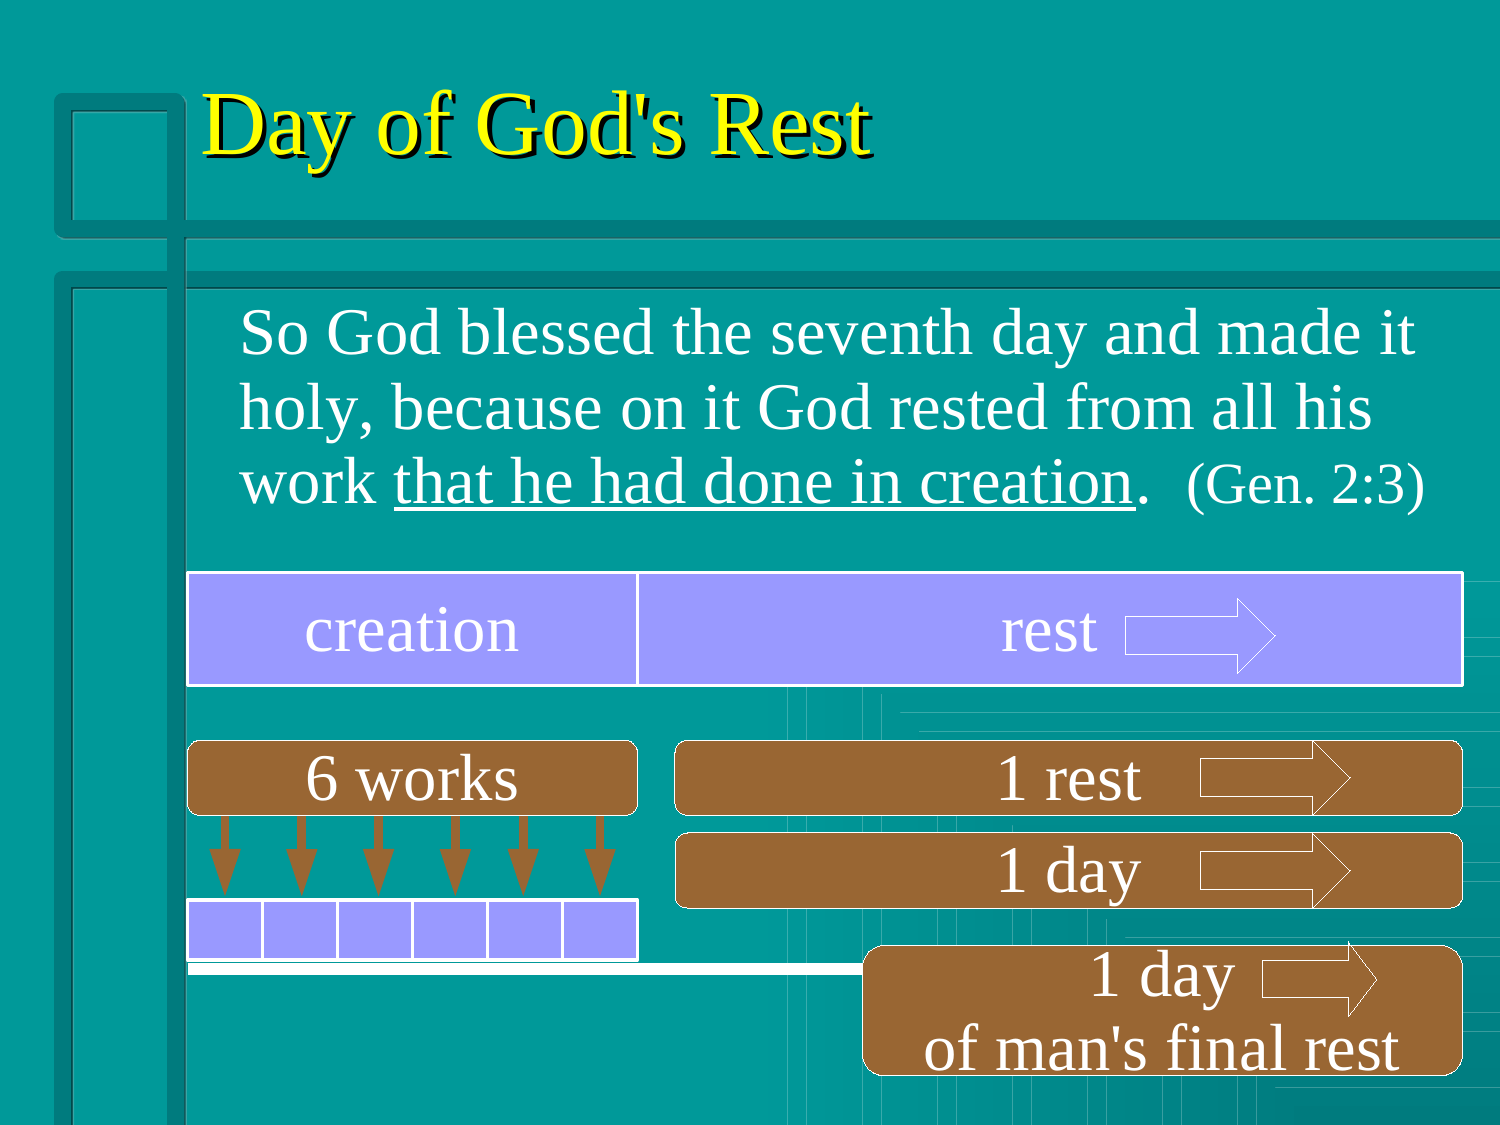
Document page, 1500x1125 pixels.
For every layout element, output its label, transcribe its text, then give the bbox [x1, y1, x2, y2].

text_box 6 works [187, 740, 638, 816]
text_box 1 day [1201, 832, 1463, 909]
text_box rest [637, 572, 1463, 686]
text_box creation [187, 572, 637, 686]
text_box 1 rest [1201, 740, 1463, 816]
text_box 1 day of man's final rest [862, 945, 1463, 1076]
text_box [1125, 598, 1276, 674]
title Day of God's Rest [187, 56, 1463, 244]
text_box 1 day [675, 832, 1312, 909]
text_box 1 rest [674, 740, 1312, 816]
text_box [187, 900, 638, 961]
text_box So God blessed the seventh day and made it holy, because on it God rested from all his work that he had done in creation. (Gen. 2:3) [225, 288, 1463, 526]
